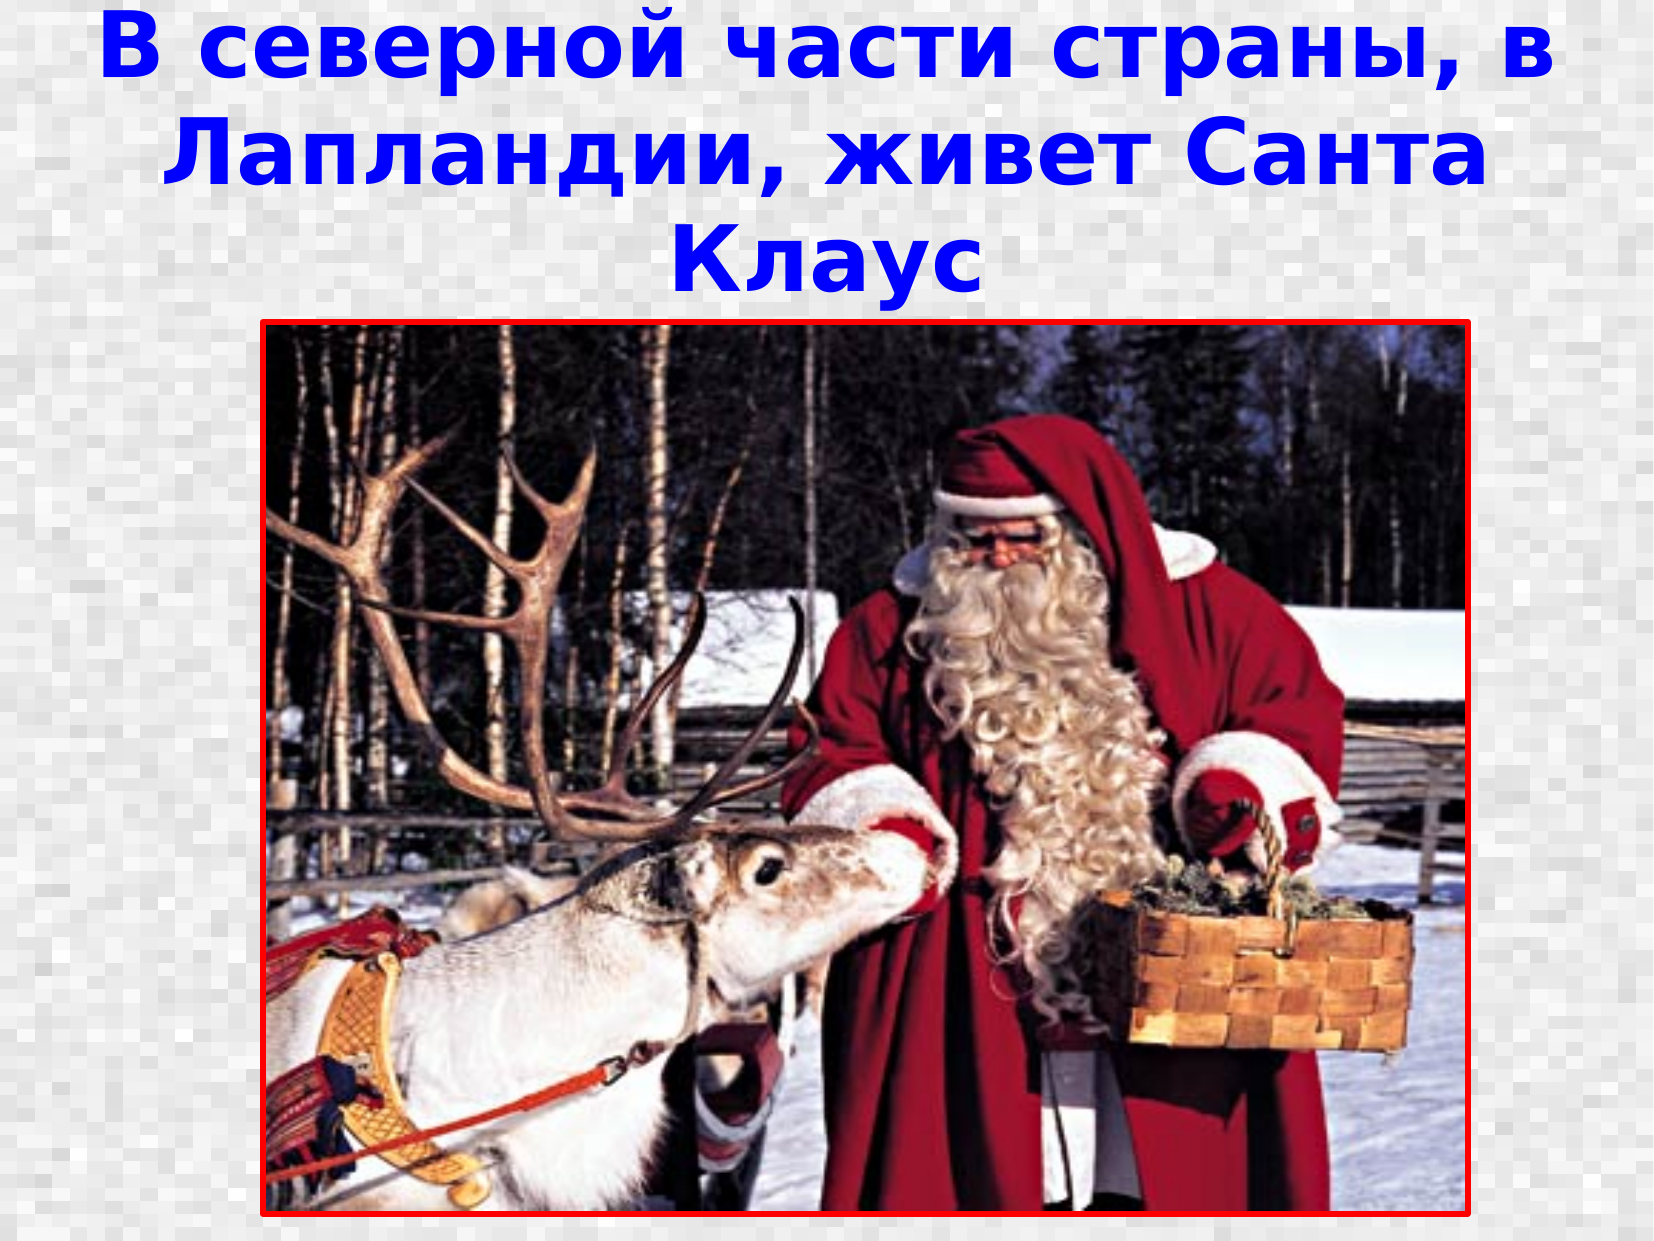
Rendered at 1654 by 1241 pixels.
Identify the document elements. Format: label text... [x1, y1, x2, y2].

title В северной части страны, в Лапландии, живет Санта Клаус [82, 0, 1571, 314]
picture [0, 0, 1654, 1241]
